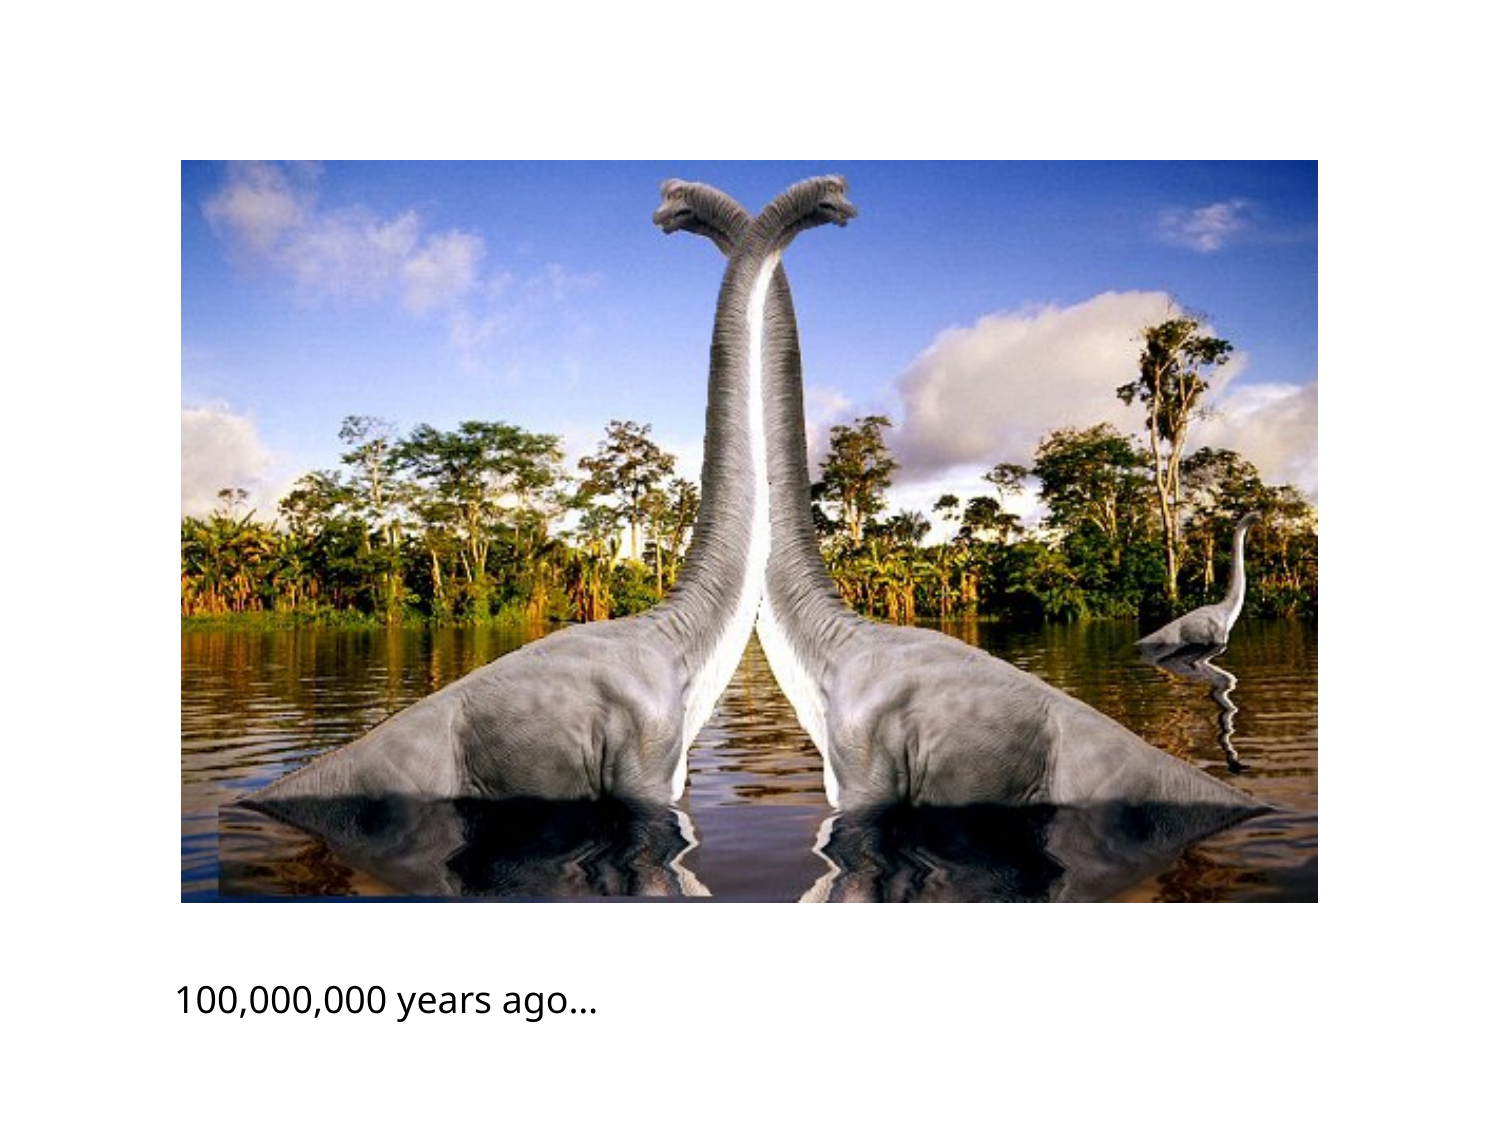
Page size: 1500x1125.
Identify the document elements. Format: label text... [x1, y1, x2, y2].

text_box 100,000,000 years ago… [159, 968, 944, 1029]
picture [181, 160, 1318, 903]
